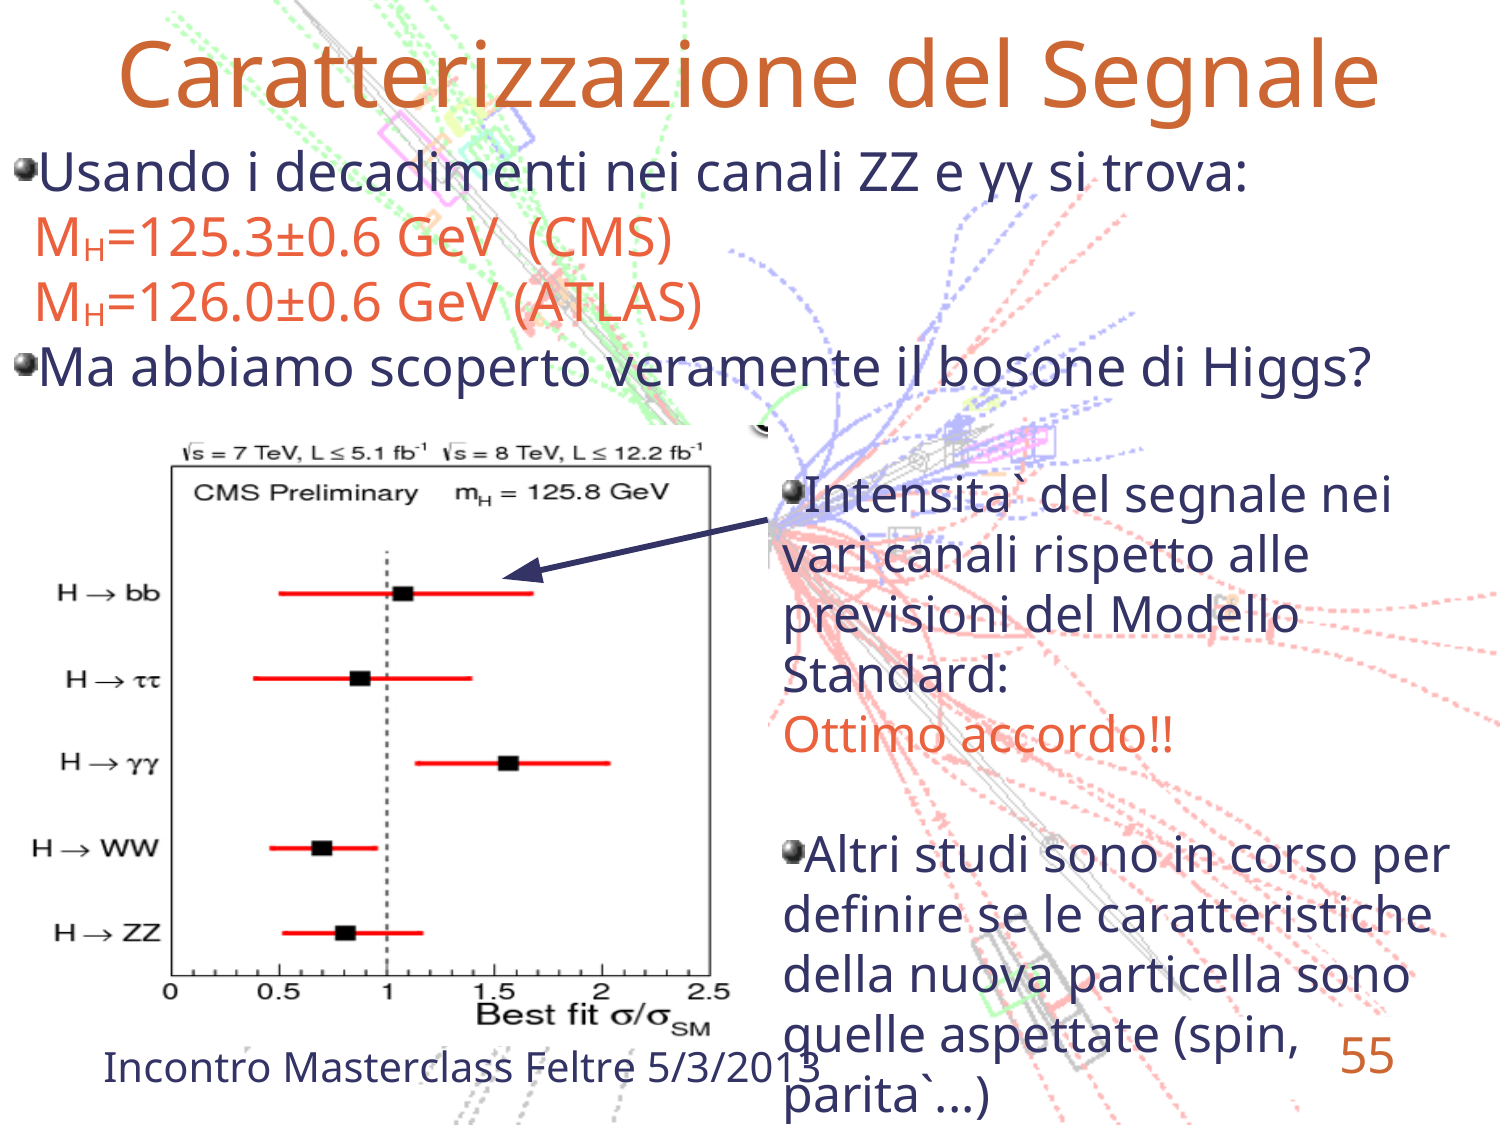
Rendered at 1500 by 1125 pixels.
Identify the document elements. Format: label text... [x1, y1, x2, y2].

text_box Intensita` del segnale nei vari canali rispetto alle previsioni del Modello Standard: Ottimo accordo!! Altri studi sono in corso per definire se le caratteristiche della nuova particella sono quelle aspettate (spin, parita`...) [767, 454, 1489, 1070]
picture [0, 425, 1500, 1125]
title Caratterizzazione del Segnale [37, 3, 1463, 129]
text_box Usando i decadimenti nei canali ZZ e γγ si trova: MH=125.3±0.6 GeV (CMS) MH=126.0±0.6 GeV (ATLAS) Ma abbiamo scoperto veramente il bosone di Higgs? [0, 129, 1500, 441]
picture [0, 0, 1500, 129]
